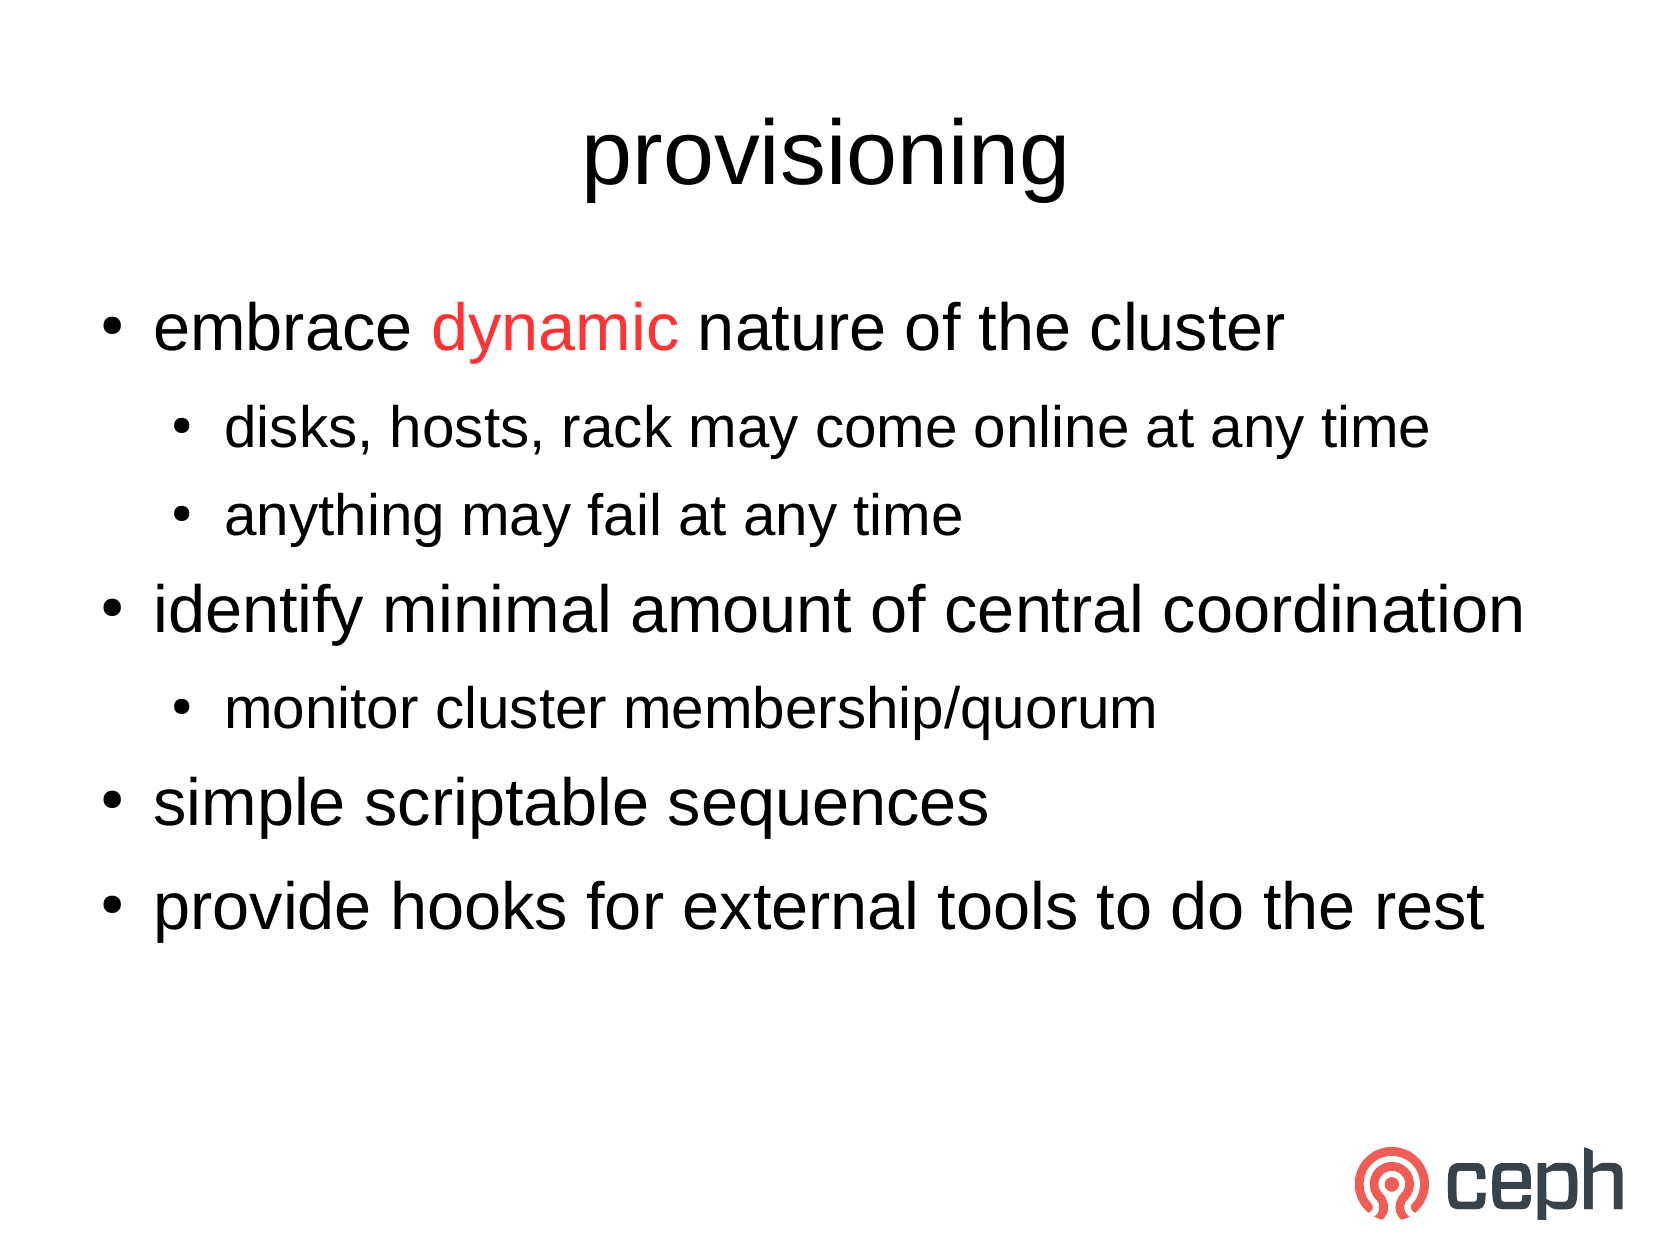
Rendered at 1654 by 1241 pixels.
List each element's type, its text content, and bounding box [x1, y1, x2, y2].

list embrace dynamic nature of the cluster disks, hosts, rack may come online at any time anything may fail at any time identify minimal amount of central coordination monitor cluster membership/quorum simple scriptable sequences provide hooks for external tools to do the rest [82, 290, 1571, 1010]
title provisioning [82, 49, 1571, 257]
picture [1308, 1100, 1654, 1241]
